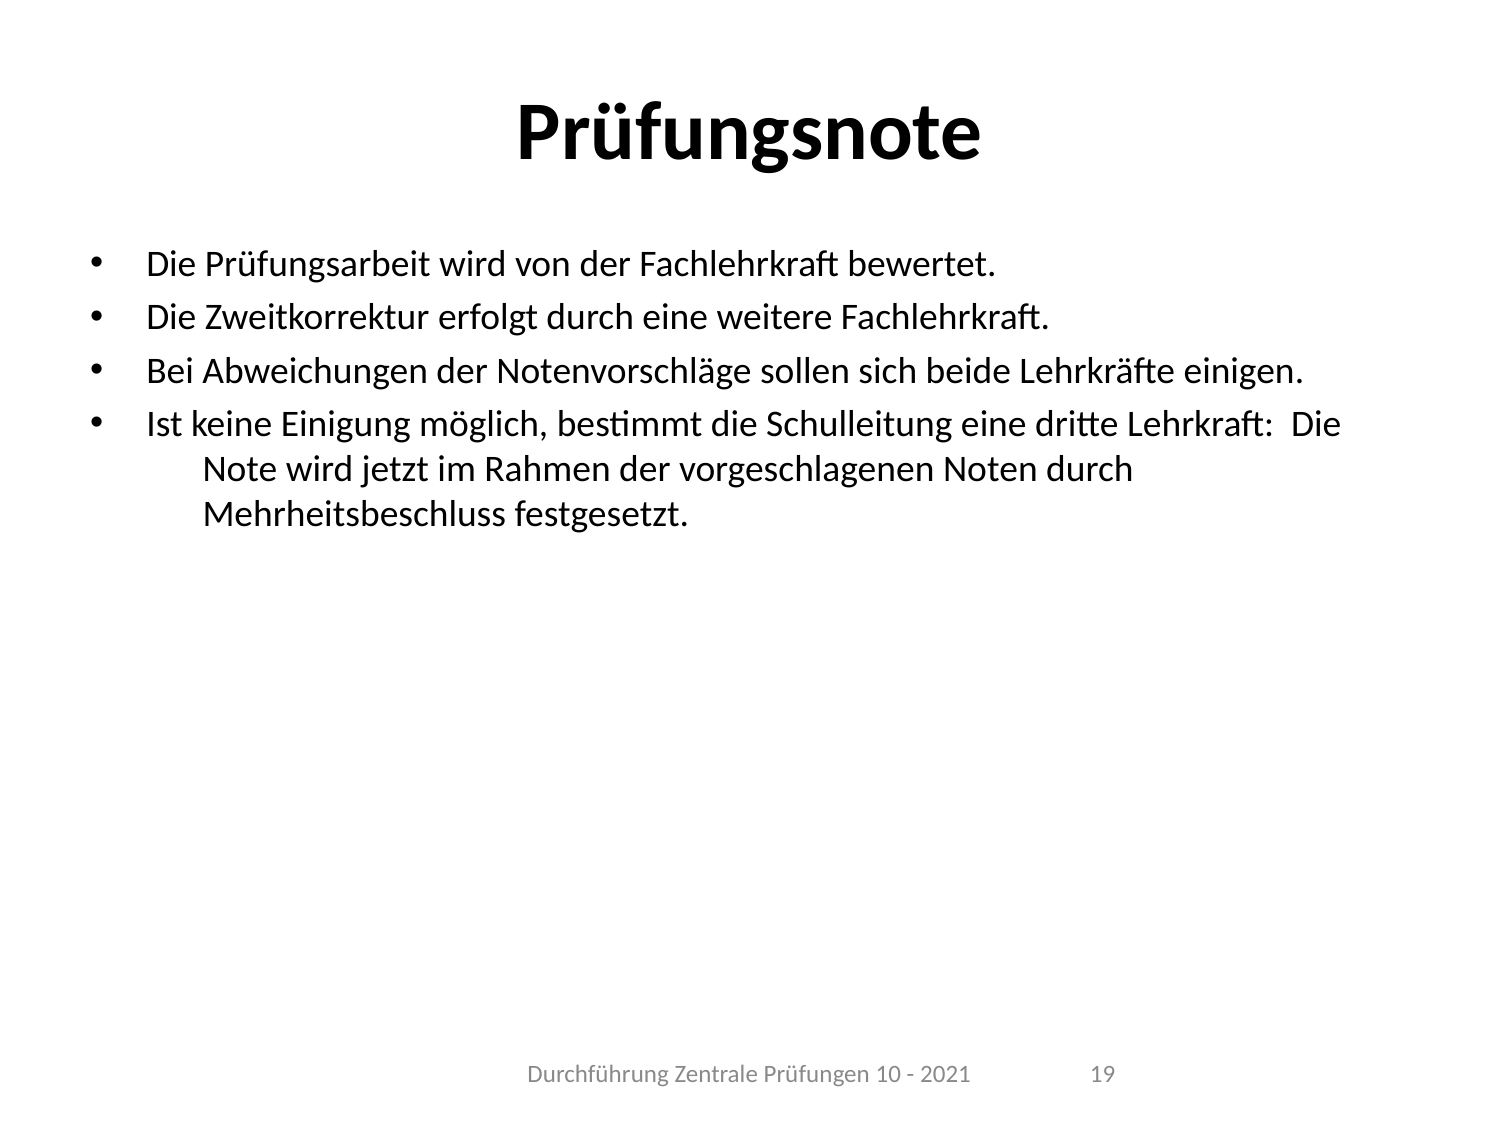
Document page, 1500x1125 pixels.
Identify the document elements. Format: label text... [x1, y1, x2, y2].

text_box [102, 208, 1453, 396]
text_box Durchführung Zentrale Prüfungen 10 - 2021 [512, 1042, 988, 1103]
list Die Prüfungsarbeit wird von der Fachlehrkraft bewertet. Die Zweitkorrektur erfolgt durch eine weitere Fachlehrkraft. Bei Abweichungen der Notenvorschläge sollen sich beide Lehrkräfte einigen. Ist keine Einigung möglich, bestimmt die Schulleitung eine dritte Lehrkraft: Die Note wird jetzt im Rahmen der vorgeschlagenen Noten durch Mehrheitsbeschluss festgesetzt. [75, 231, 1426, 1005]
text_box 19 [1074, 1042, 1426, 1103]
title Prüfungsnote [75, 45, 1426, 209]
